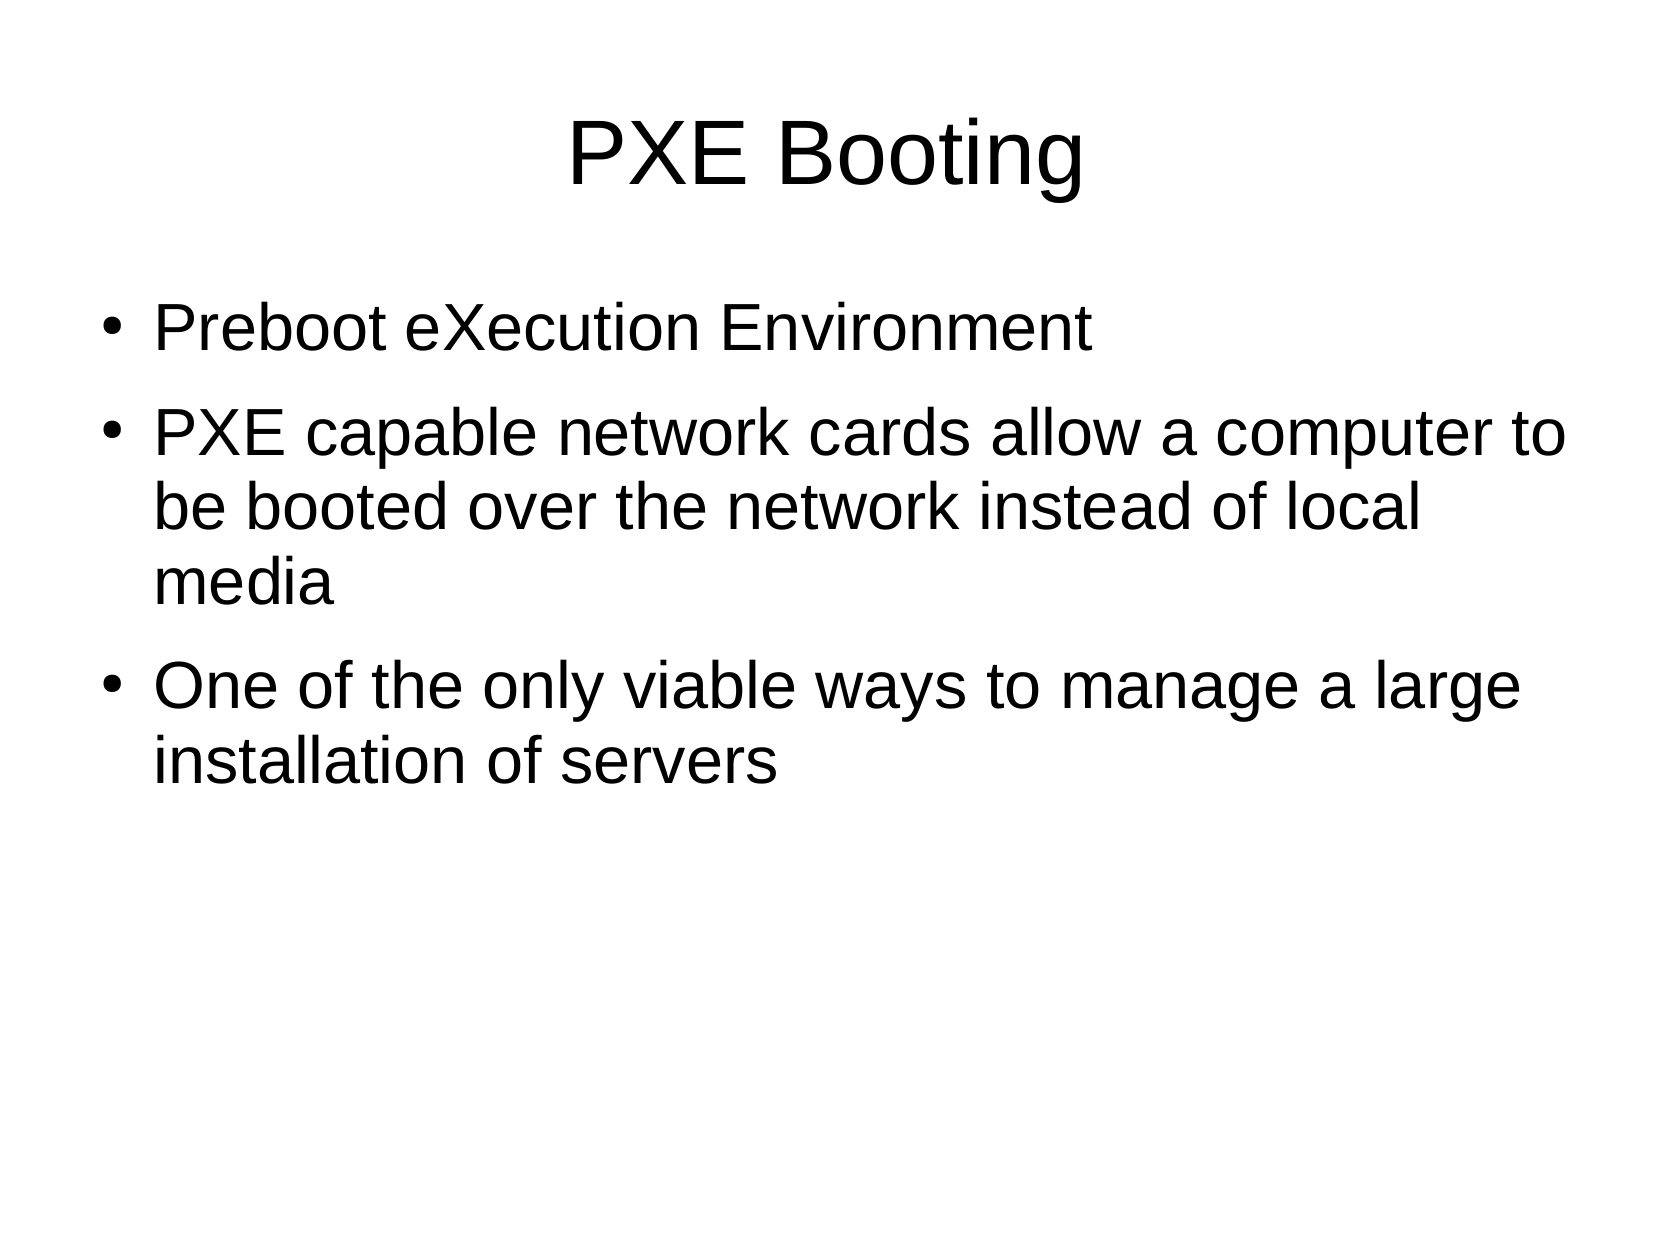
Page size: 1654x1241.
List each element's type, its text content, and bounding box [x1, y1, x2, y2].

list Preboot eXecution Environment PXE capable network cards allow a computer to be booted over the network instead of local media One of the only viable ways to manage a large installation of servers [82, 290, 1571, 1094]
title PXE Booting [82, 56, 1571, 250]
